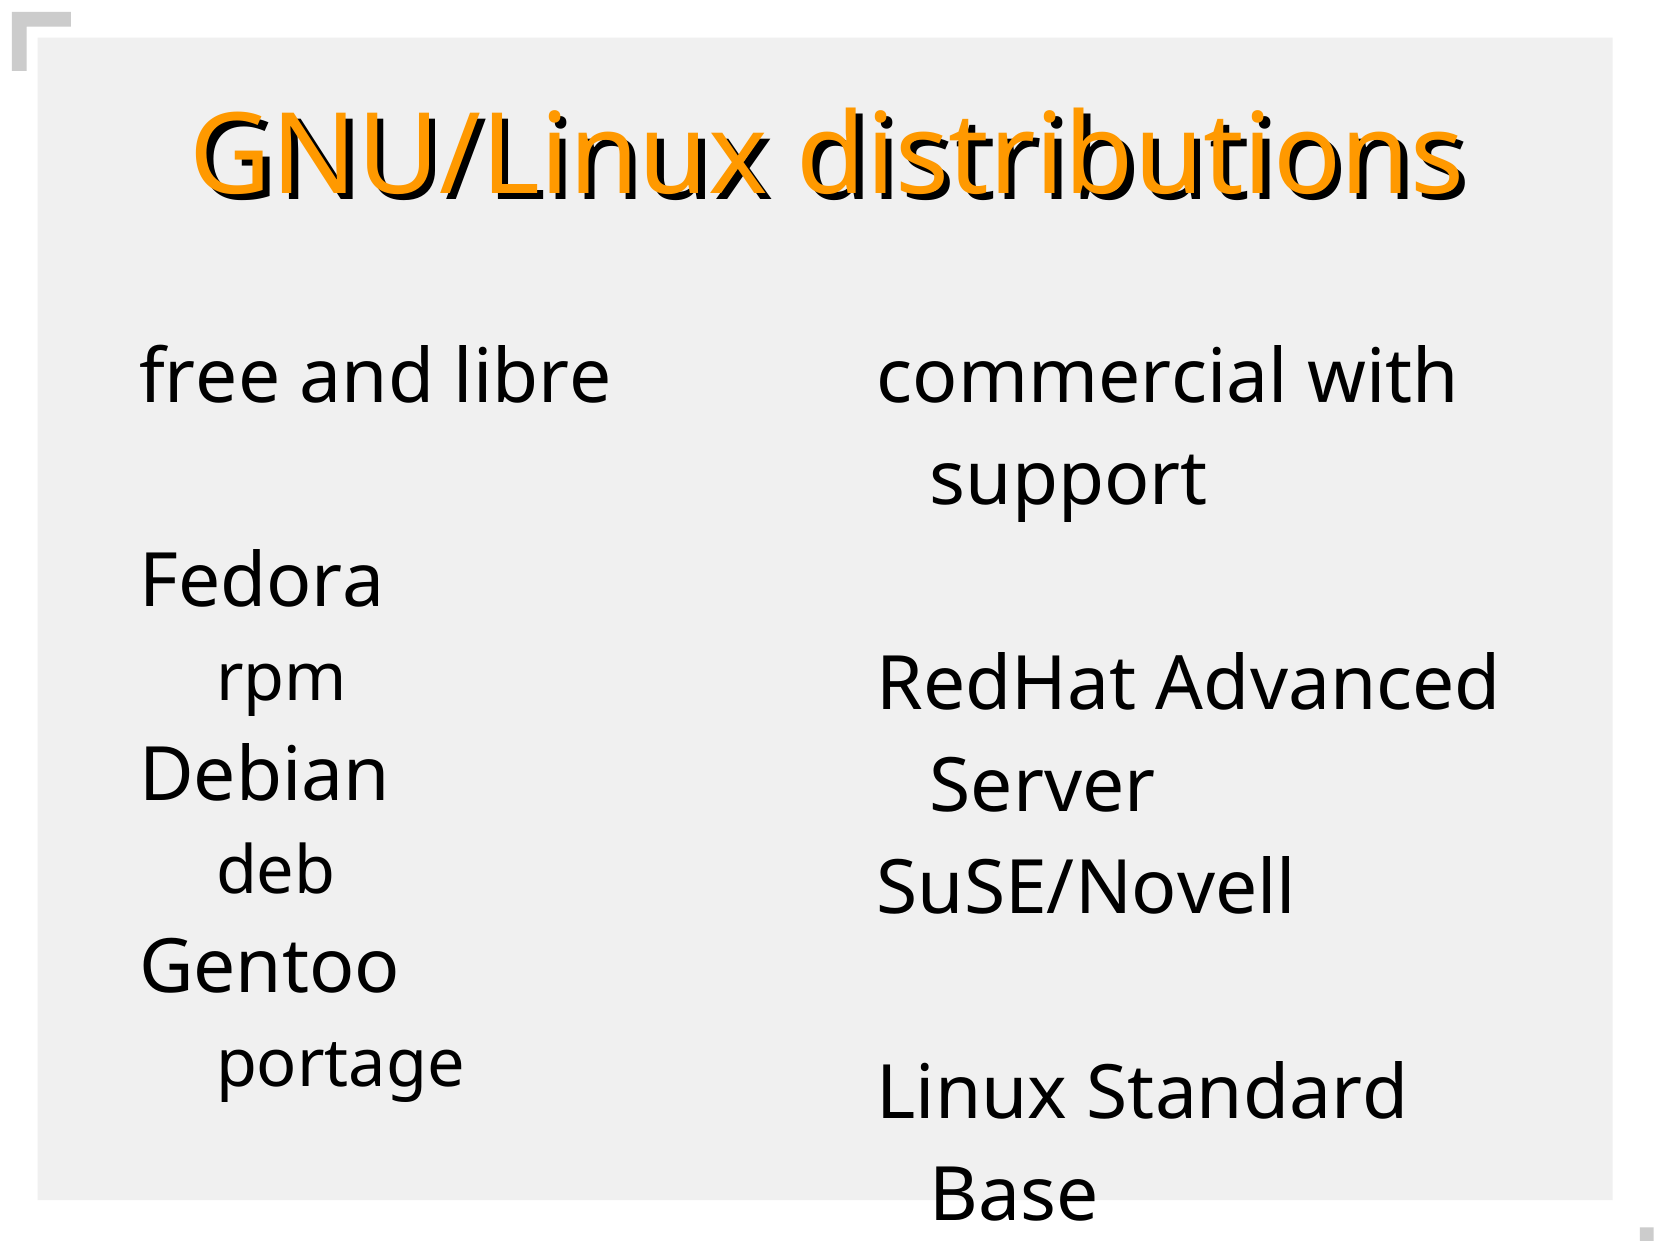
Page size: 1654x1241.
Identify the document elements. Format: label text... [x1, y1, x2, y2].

list commercial with support RedHat Advanced Server SuSE/Novell Linux Standard Base [858, 322, 1562, 1132]
title GNU/Linux distributions [121, 46, 1534, 254]
list free and libre Fedora rpm Debian deb Gentoo portage [121, 322, 824, 1132]
